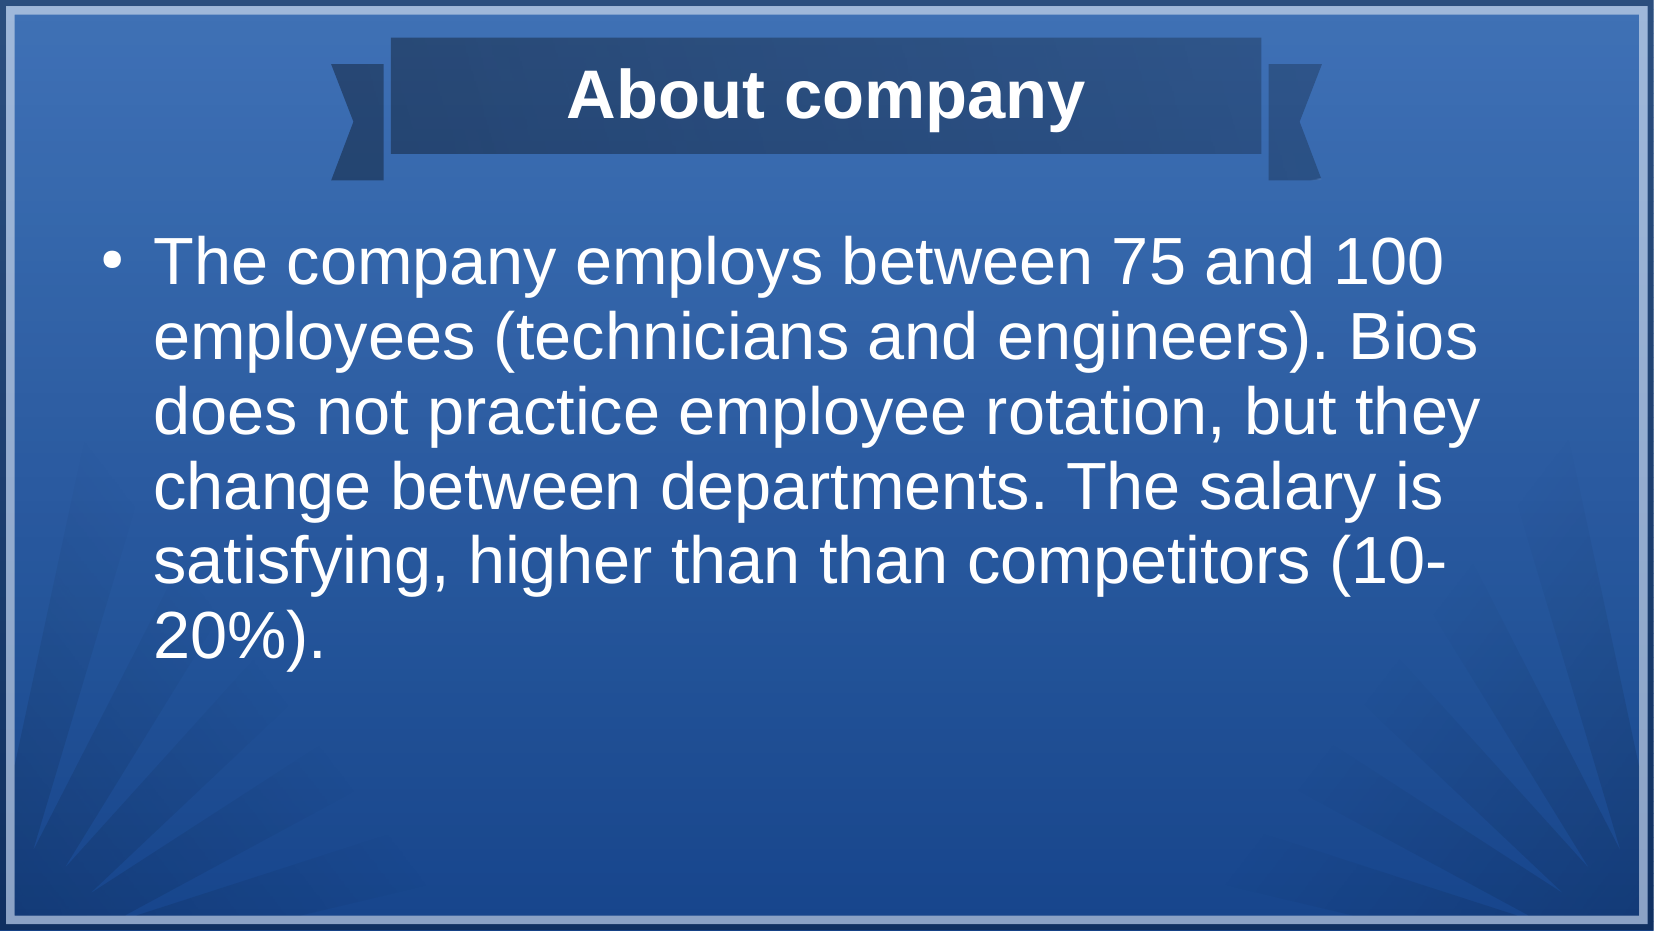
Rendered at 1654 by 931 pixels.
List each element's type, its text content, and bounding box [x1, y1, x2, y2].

title About company [389, 35, 1264, 154]
list The company employs between 75 and 100 employees (technicians and engineers). Bios does not practice employee rotation, but they change between departments. The salary is satisfying, higher than than competitors (10-20%). [82, 224, 1571, 848]
